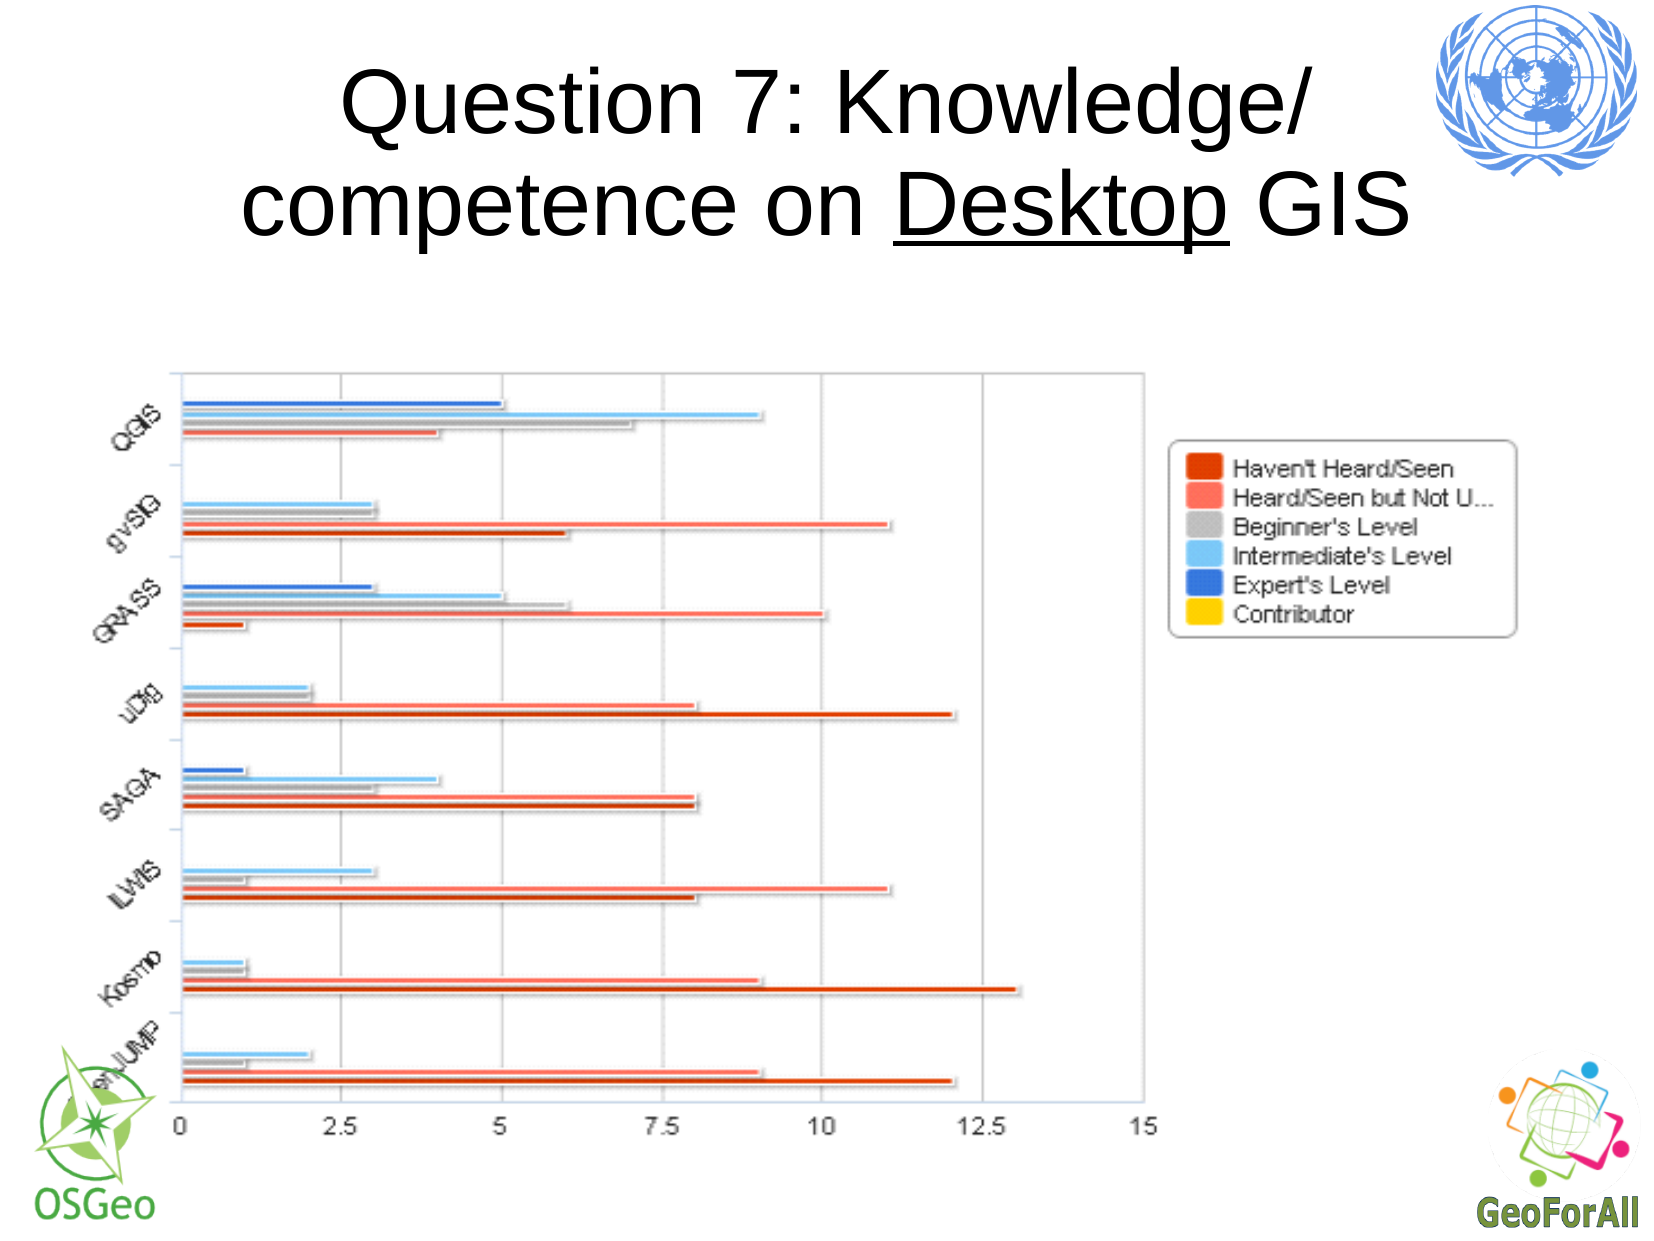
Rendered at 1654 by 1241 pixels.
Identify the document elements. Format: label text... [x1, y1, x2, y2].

picture [1437, 1048, 1654, 1241]
picture [1416, 5, 1654, 180]
picture [6, 1043, 184, 1221]
title Question 7: Knowledge/ competence on Desktop GIS [82, 49, 1571, 257]
chart [51, 288, 1595, 1229]
